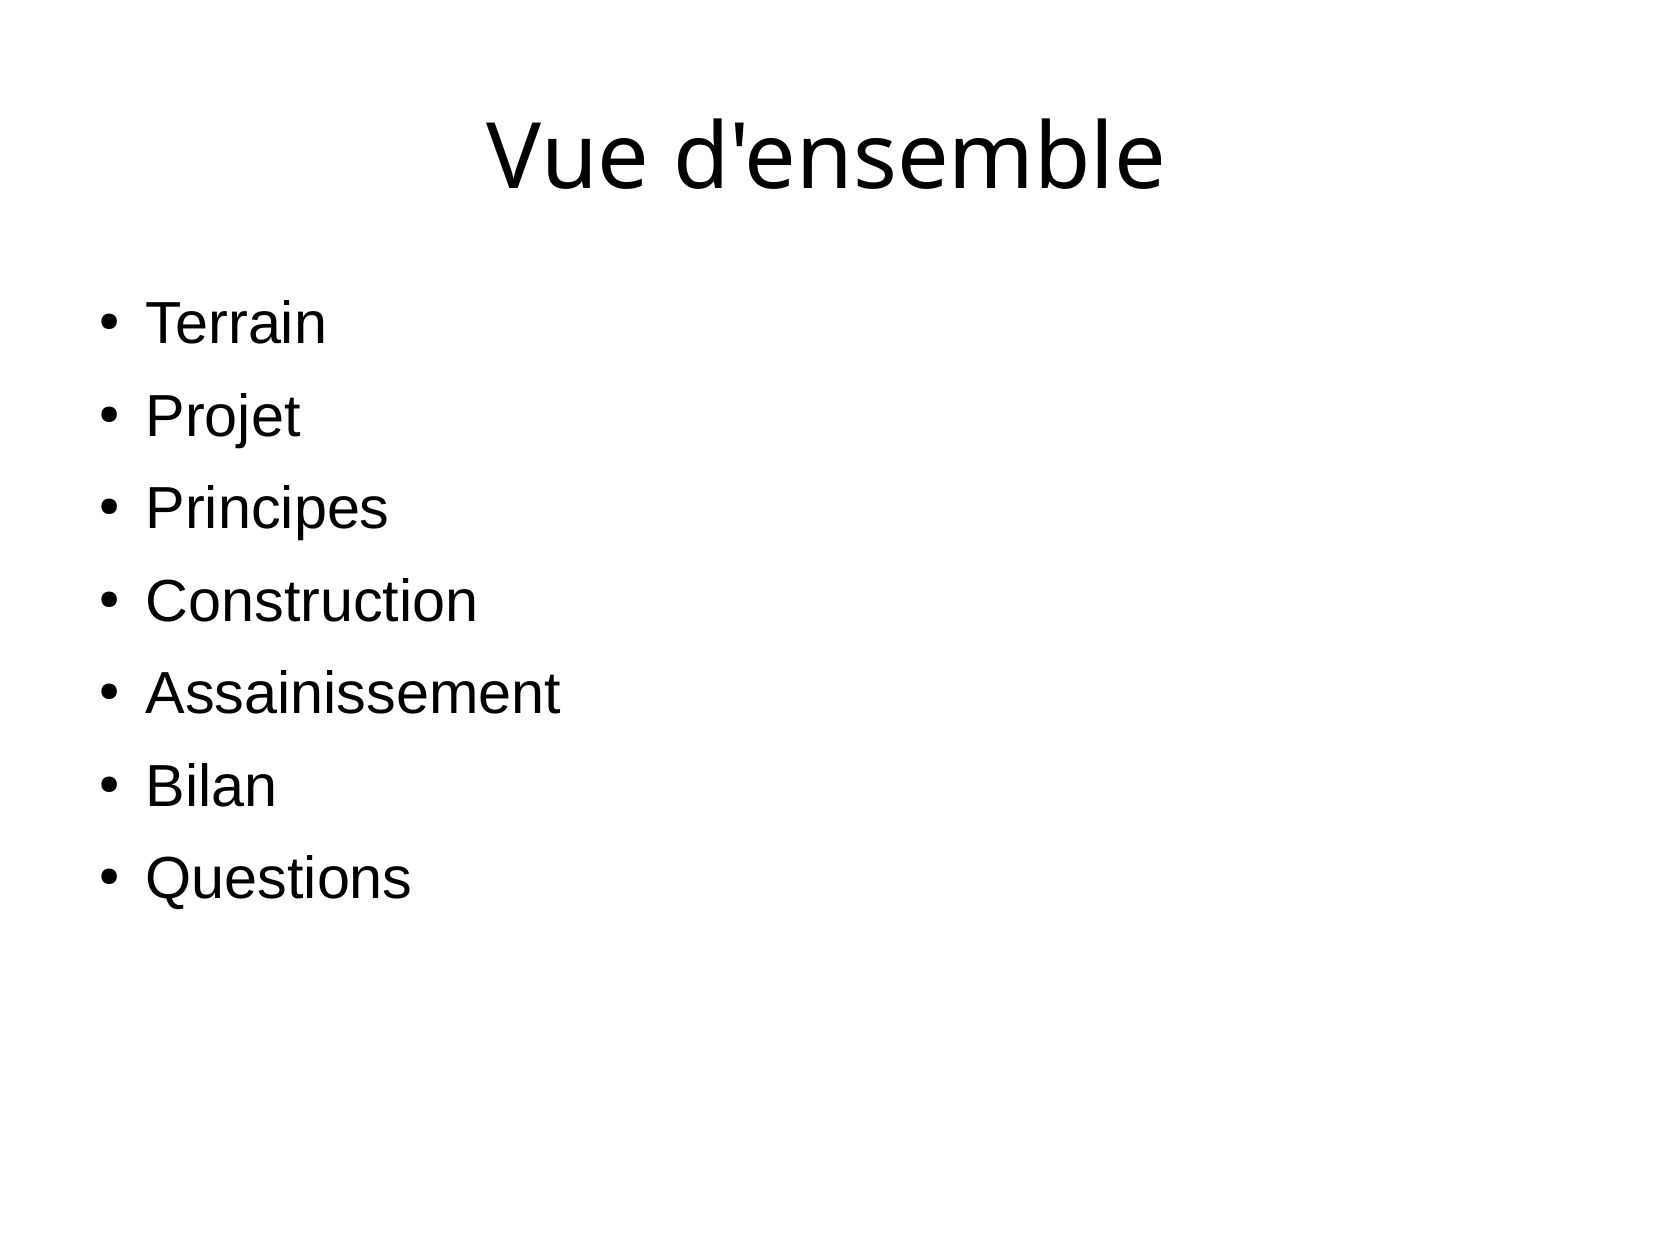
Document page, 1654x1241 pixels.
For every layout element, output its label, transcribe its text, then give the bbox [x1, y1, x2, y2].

title Vue d'ensemble [82, 49, 1571, 257]
list Terrain Projet Principes Construction Assainissement Bilan Questions [82, 290, 809, 1010]
